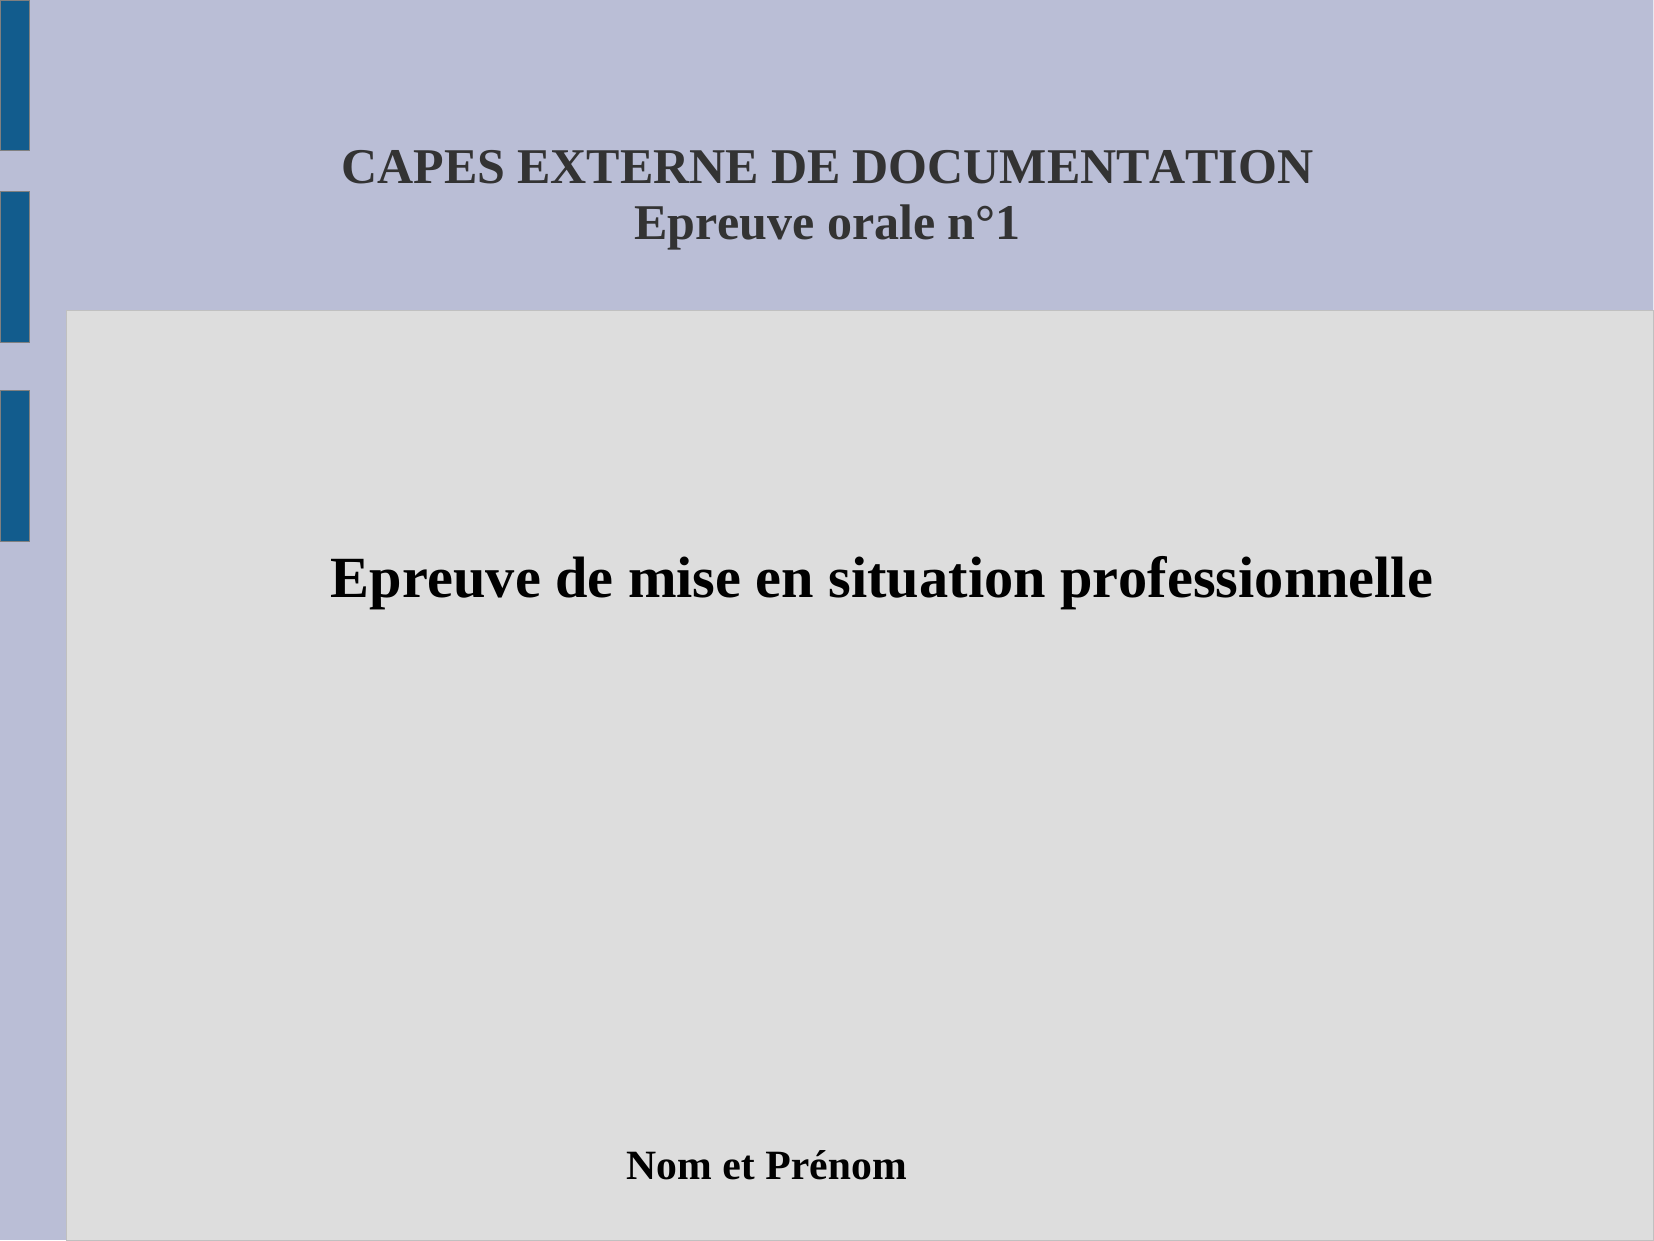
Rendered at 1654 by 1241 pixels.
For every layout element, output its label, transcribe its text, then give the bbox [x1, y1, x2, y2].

title CAPES EXTERNE DE DOCUMENTATION Epreuve orale n°1 [121, 91, 1534, 290]
list Epreuve de mise en situation professionnelle Nom et Prénom [94, 290, 1583, 1241]
